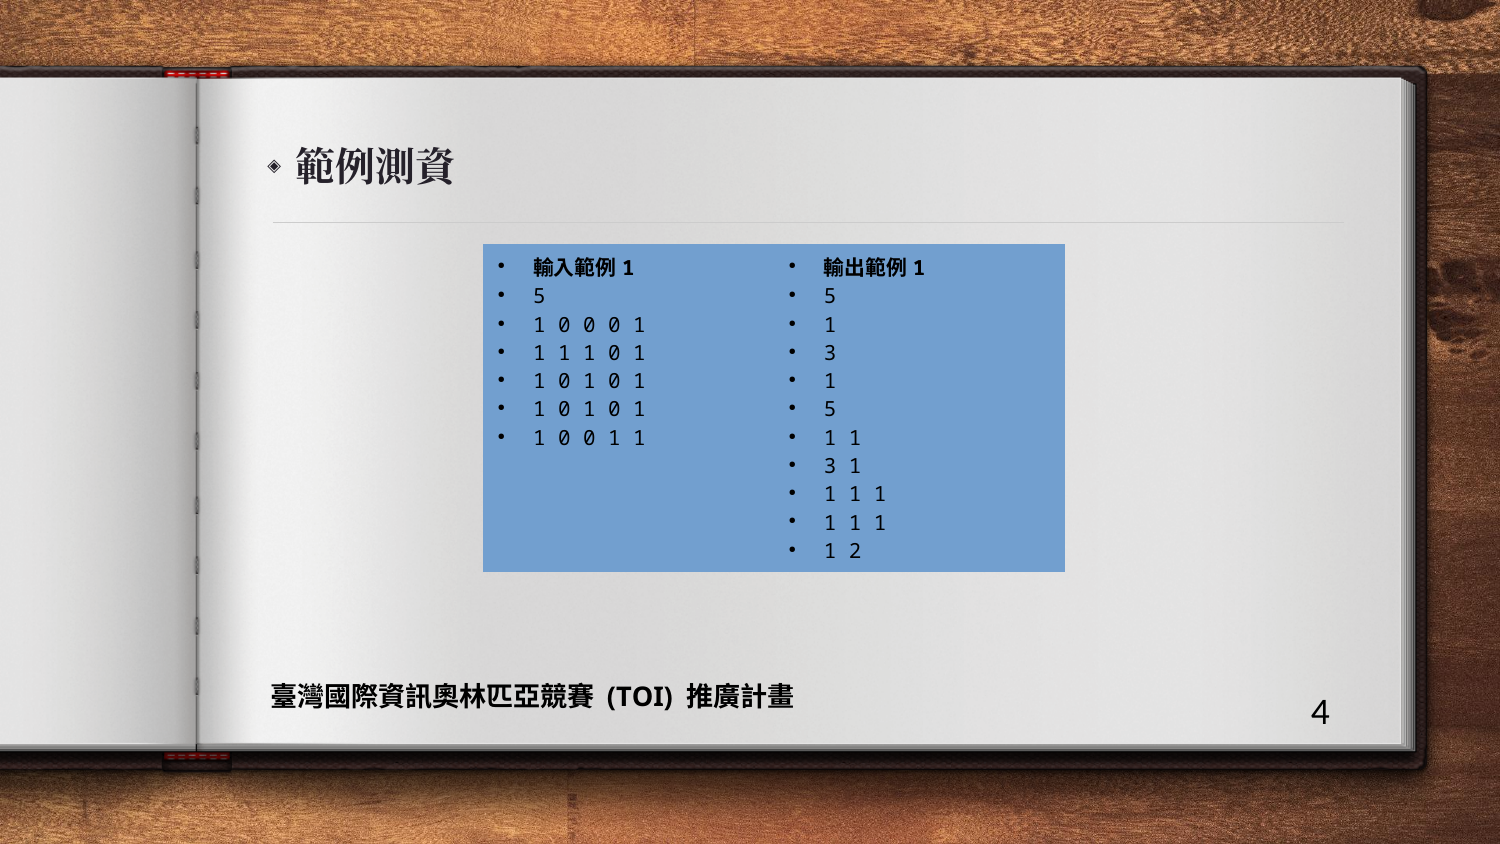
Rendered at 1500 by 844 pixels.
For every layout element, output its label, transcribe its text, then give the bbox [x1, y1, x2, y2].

list 範例測資 [252, 126, 1194, 205]
table_header 輸出範例1 5 1 3 1 5 1 1 3 1 1 1 1 1 1 1 1 2 [774, 244, 1065, 572]
table_header 輸入範例1 5 1 0 0 0 1 1 1 1 0 1 1 0 1 0 1 1 0 1 0 1 1 0 0 1 1 [483, 244, 774, 572]
text_box 4 [1295, 672, 1386, 737]
